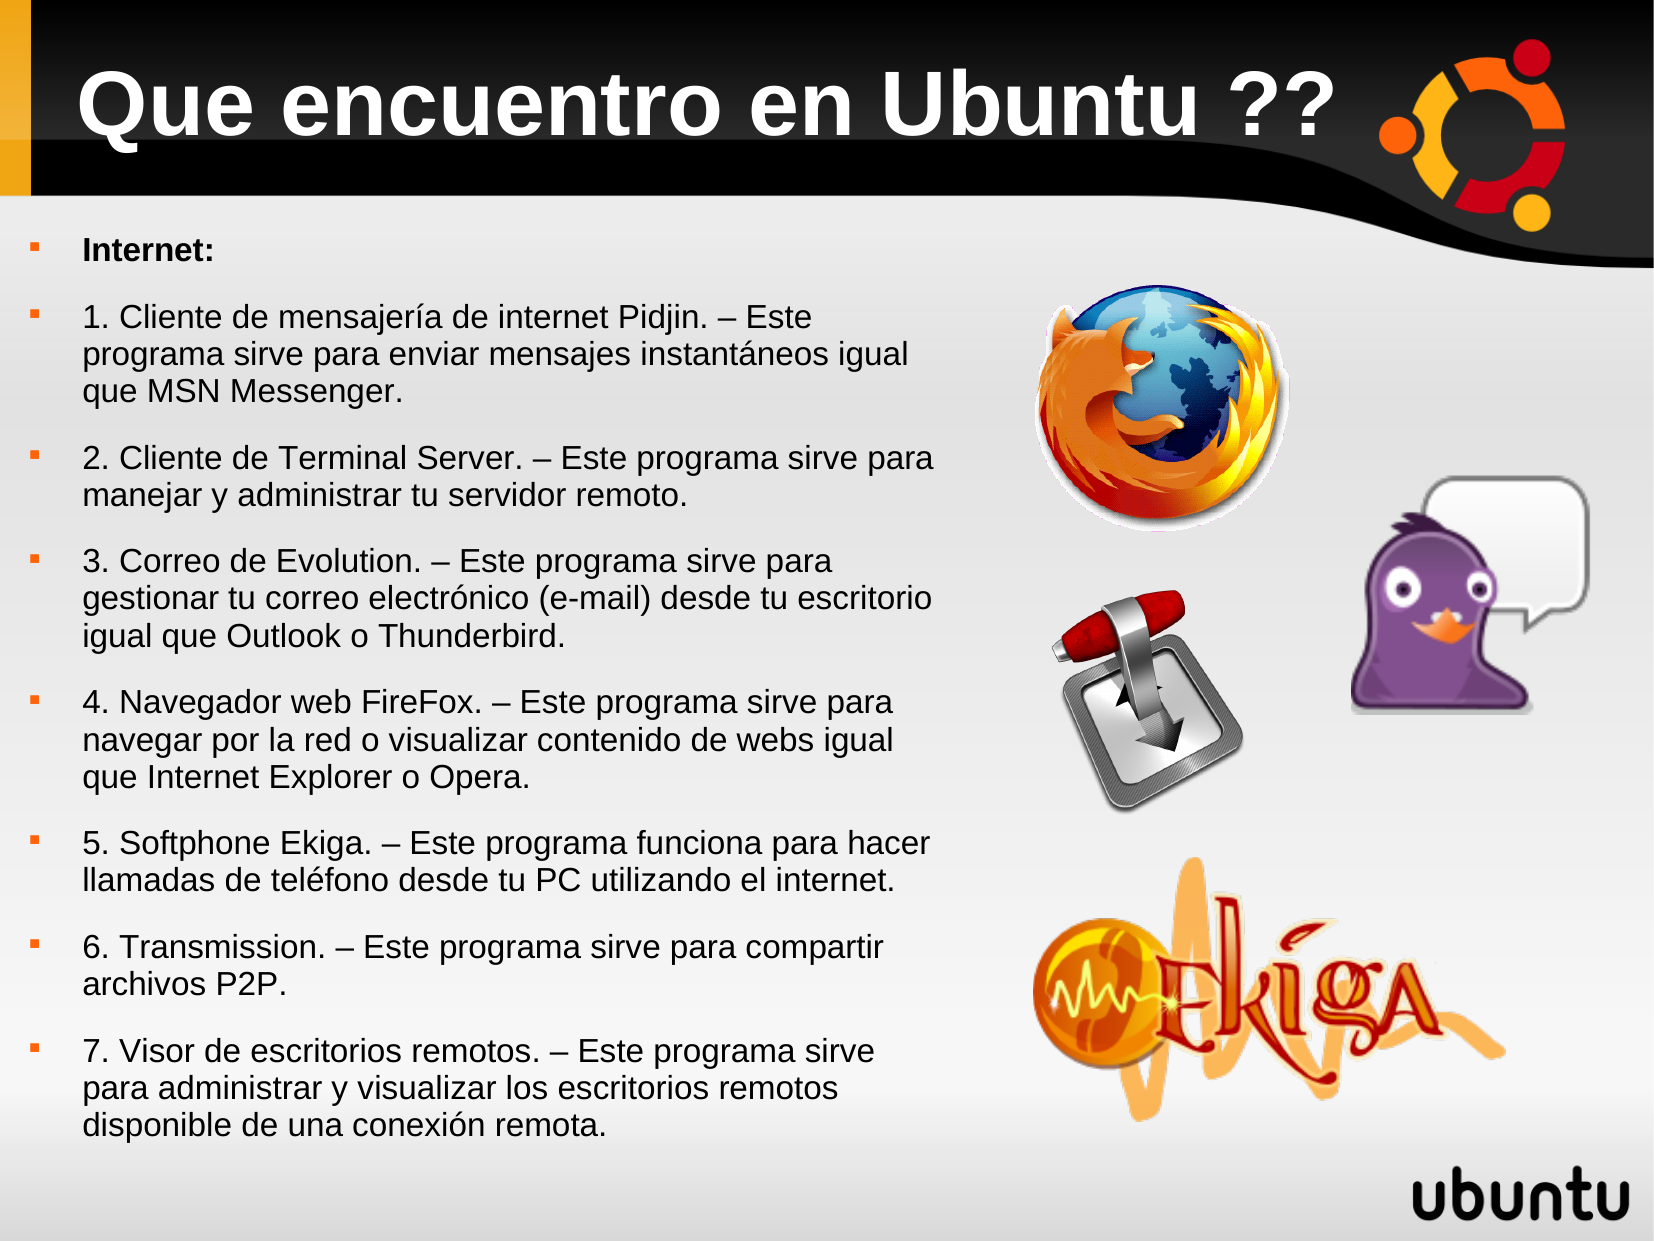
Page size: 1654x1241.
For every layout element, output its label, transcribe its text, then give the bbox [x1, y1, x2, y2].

title Que encuentro en Ubuntu ?? [76, 0, 1565, 208]
picture [0, 0, 1654, 1241]
text_box Internet: 1. Cliente de mensajería de internet Pidjin. – Este programa sirve para enviar mensajes instantáneos igual que MSN Messenger. 2. Cliente de Terminal Server. – Este programa sirve para manejar y administrar tu servidor remoto. 3. Correo de Evolution. – Este programa sirve para gestionar tu correo electrónico (e-mail) desde tu escritorio igual que Outlook o Thunderbird. 4. Navegador web FireFox. – Este programa sirve para navegar por la red o visualizar contenido de webs igual que Internet Explorer o Opera. 5. Softphone Ekiga. – Este programa funciona para hacer llamadas de teléfono desde tu PC utilizando el internet. 6. Transmission. – Este programa sirve para compartir archivos P2P. 7. Visor de escritorios remotos. – Este programa sirve para administrar y visualizar los escritorios remotos disponible de una conexión remota. [11, 229, 945, 1152]
